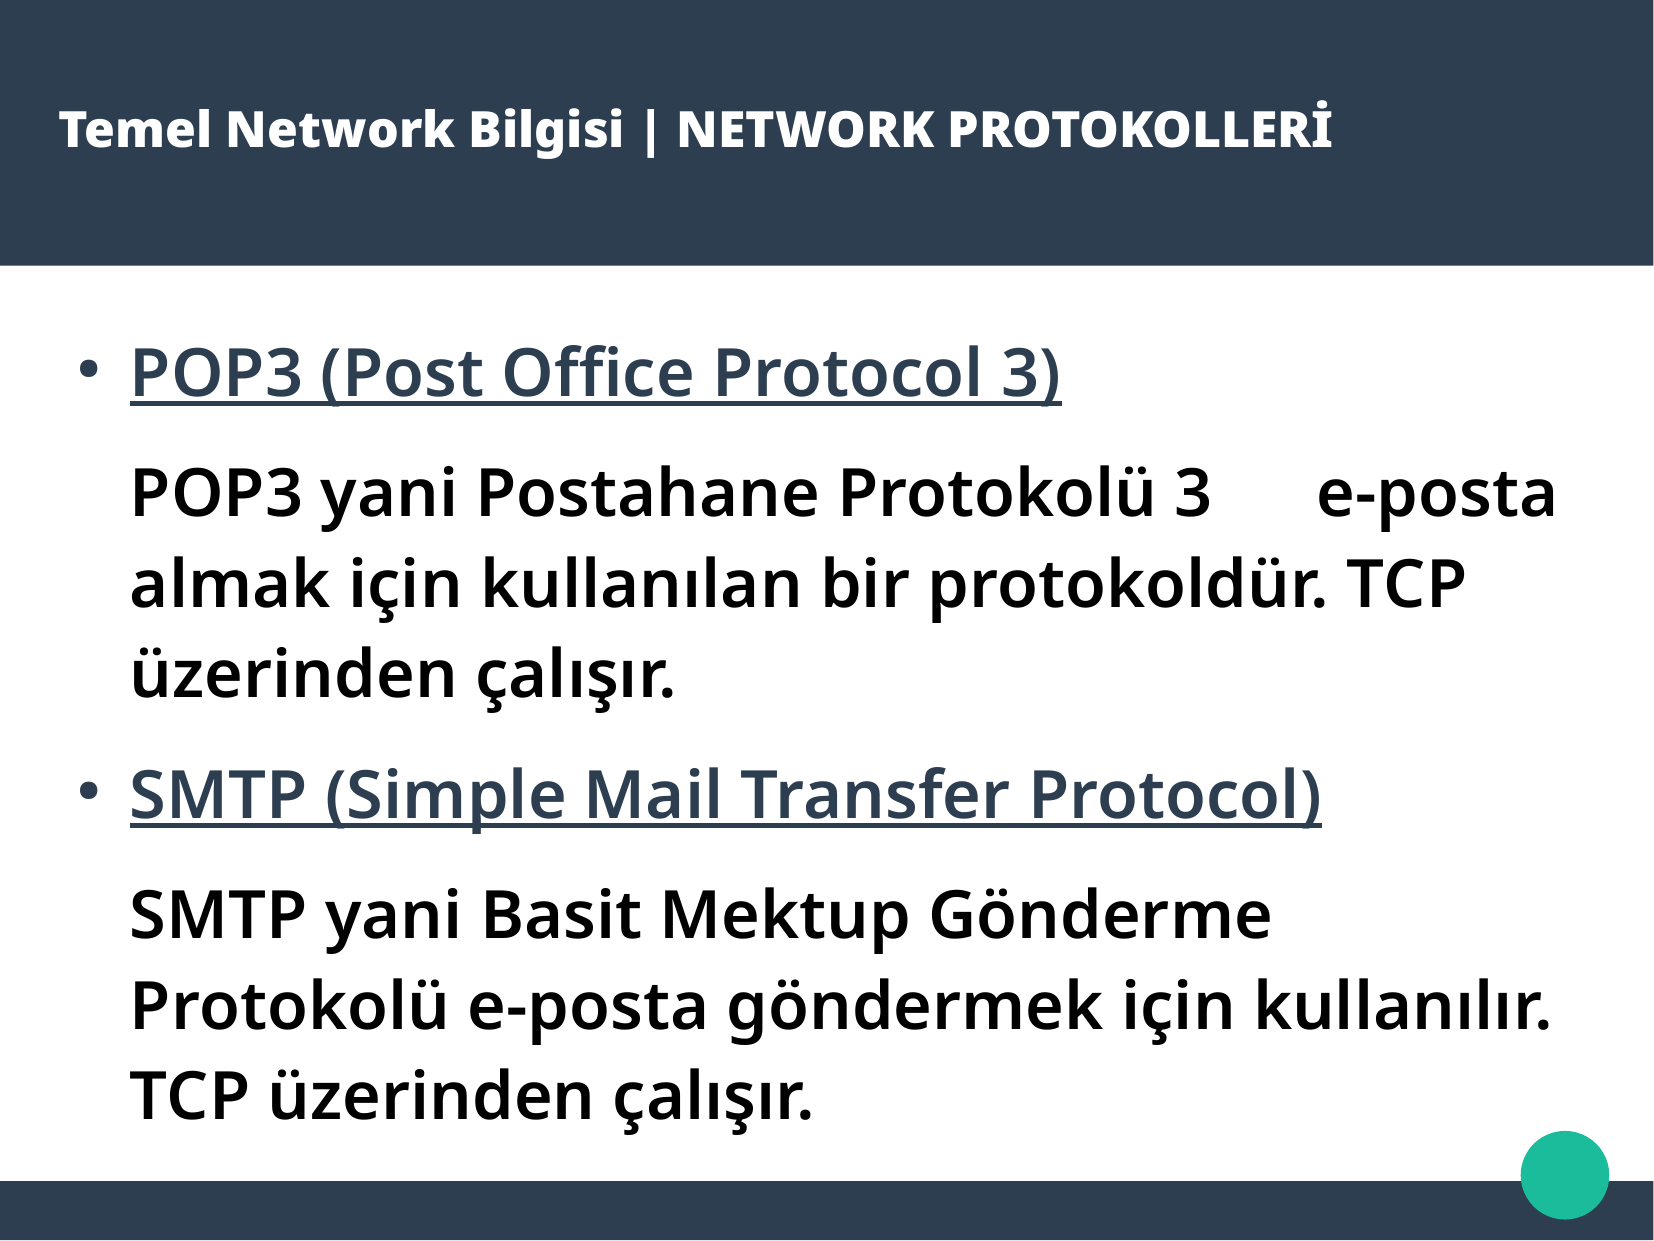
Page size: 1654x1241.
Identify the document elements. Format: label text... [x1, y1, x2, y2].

list POP3 (Post Office Protocol 3) POP3 yani Postahane Protokolü 3 e-posta almak için kullanılan bir protokoldür. TCP üzerinden çalışır. SMTP (Simple Mail Transfer Protocol) SMTP yani Basit Mektup Gönderme Protokolü e-posta göndermek için kullanılır. TCP üzerinden çalışır. [59, 324, 1595, 1152]
title Temel Network Bilgisi | NETWORK PROTOKOLLERİ [59, 49, 1595, 207]
